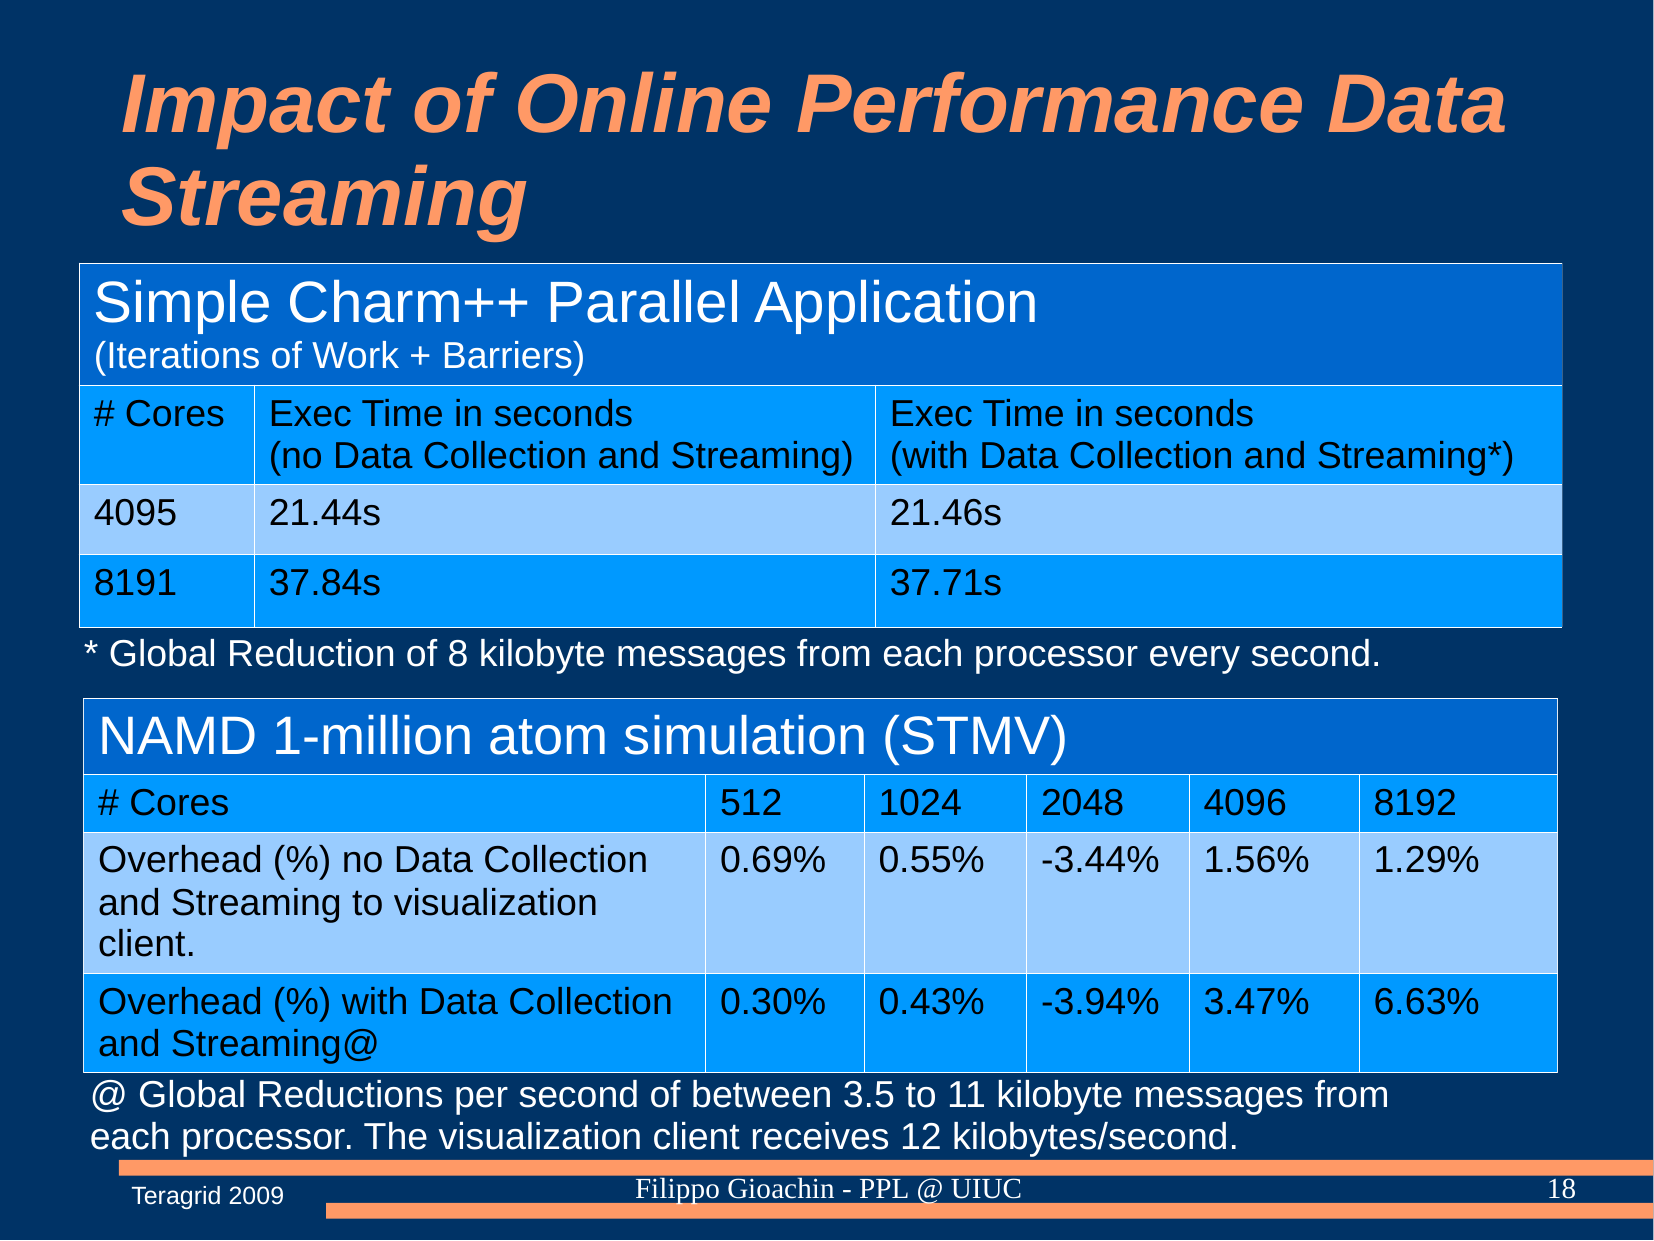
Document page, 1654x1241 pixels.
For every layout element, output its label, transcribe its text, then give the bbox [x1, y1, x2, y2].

title Impact of Online Performance Data Streaming [121, 46, 1534, 254]
picture [83, 698, 1558, 1073]
picture [78, 262, 1563, 628]
text_box @ Global Reductions per second of between 3.5 to 11 kilobyte messages from each processor. The visualization client receives 12 kilobytes/second. [75, 1065, 1404, 1165]
text_box * Global Reduction of 8 kilobyte messages from each processor every second. [69, 624, 1397, 682]
